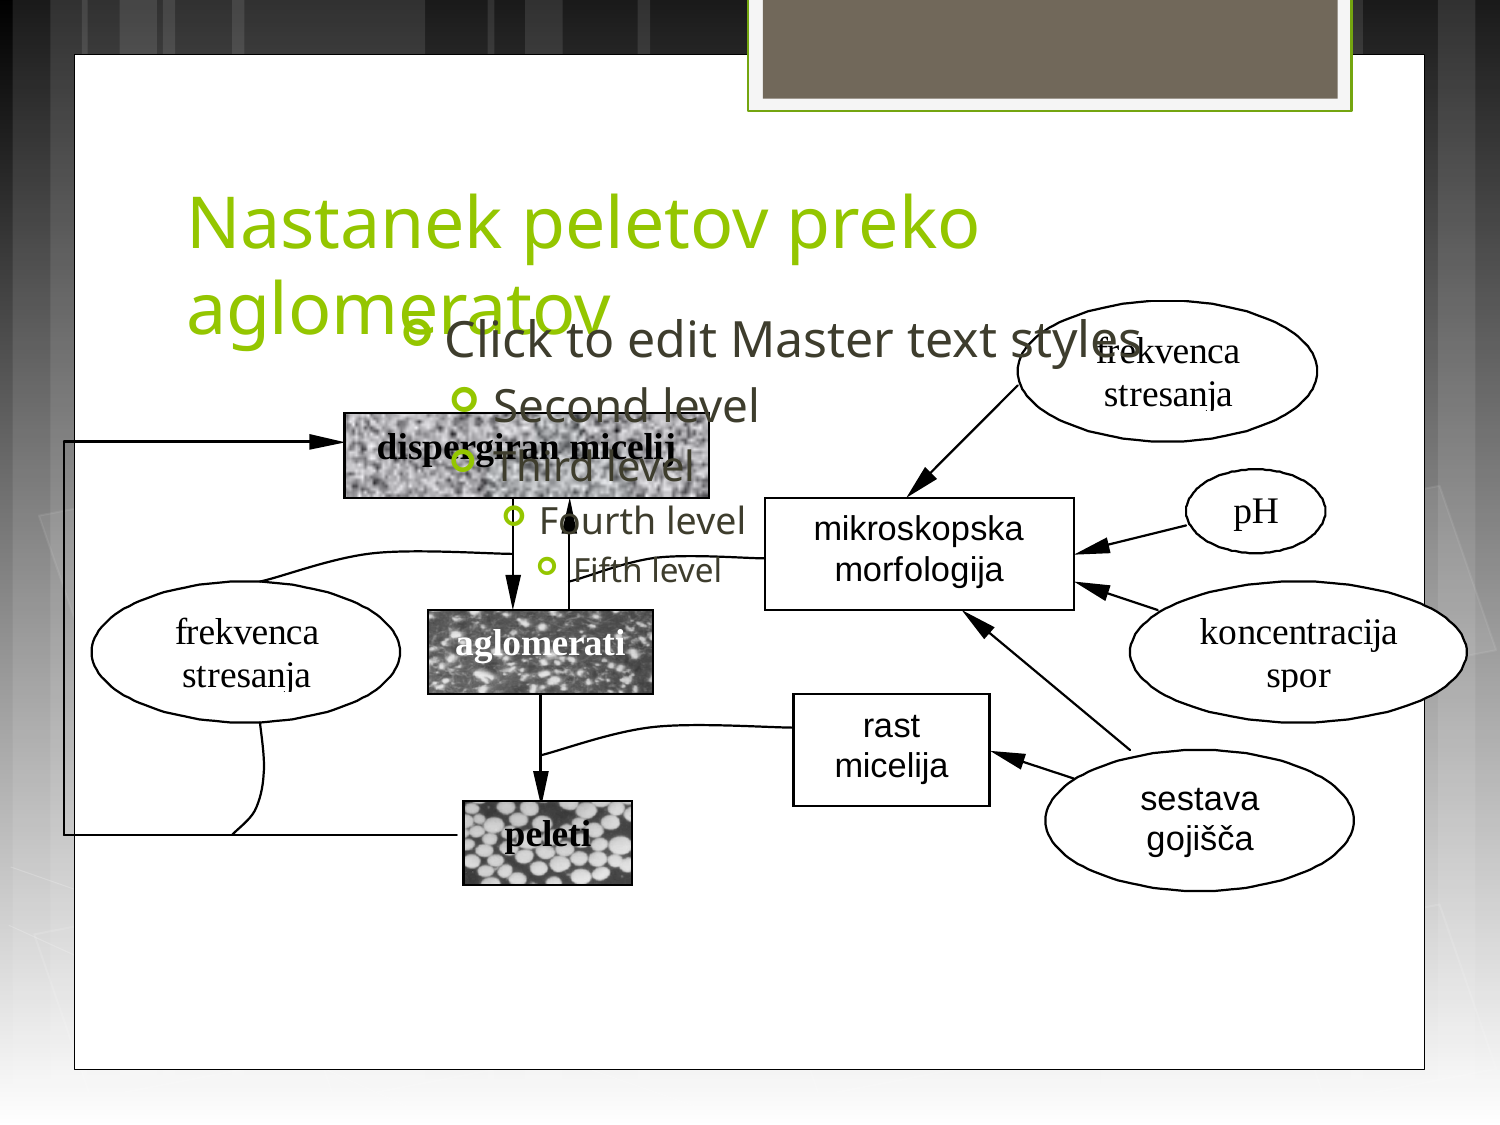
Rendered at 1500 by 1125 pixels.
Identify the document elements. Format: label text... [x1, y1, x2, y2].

picture [62, 299, 1470, 893]
title Nastanek peletov preko aglomeratov [171, 168, 1324, 299]
